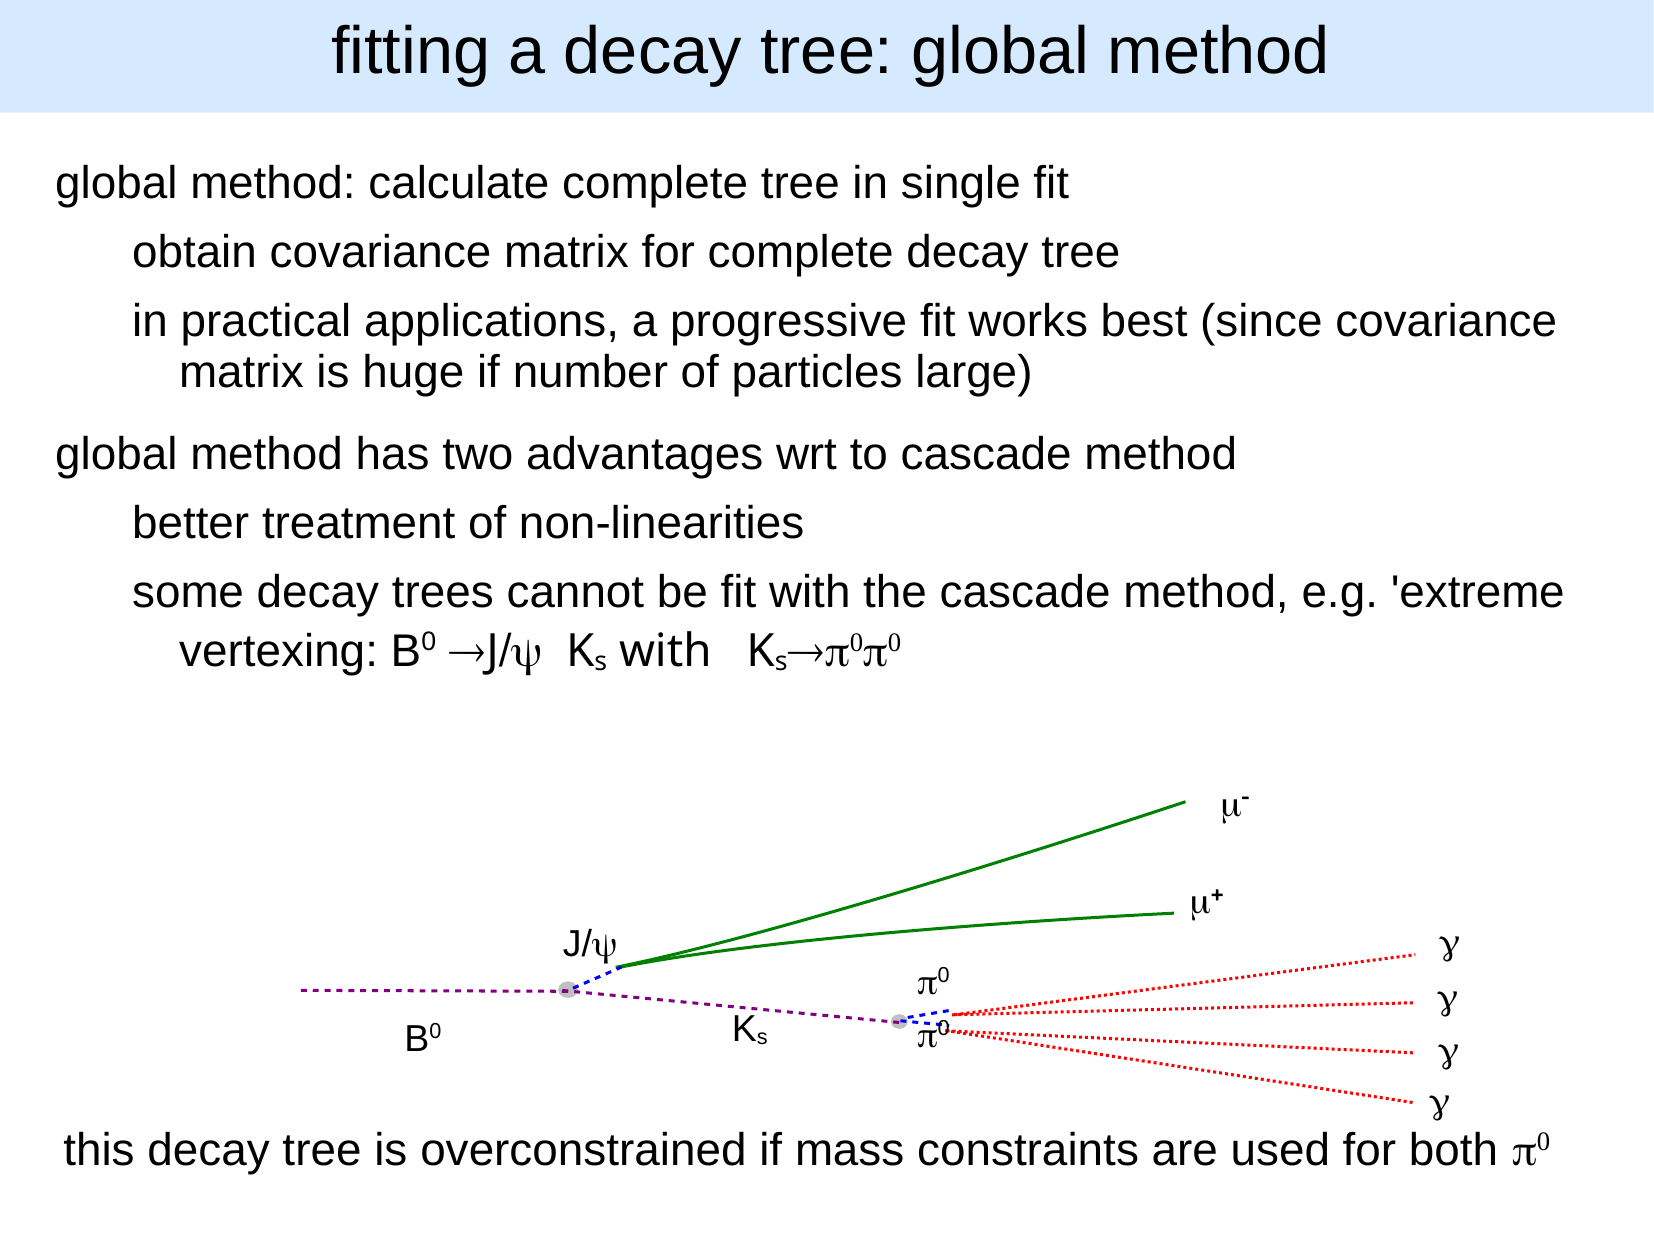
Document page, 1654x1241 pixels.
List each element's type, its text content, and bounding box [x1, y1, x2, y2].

text_box  [1422, 975, 1468, 1040]
list global method: calculate complete tree in single fit obtain covariance matrix for complete decay tree in practical applications, a progressive fit works best (since covariance matrix is huge if number of particles large) global method has two advantages wrt to cascade method better treatment of non-linearities some decay trees cannot be fit with the cascade method, e.g. 'extreme vertexing: B0 J/ Ks with Ksp0p0 [37, 156, 1613, 815]
text_box p0 [902, 953, 965, 1032]
text_box p0 [902, 1032, 965, 1086]
text_box [890, 1014, 902, 1029]
text_box  [1424, 920, 1470, 985]
title fitting a decay tree: global method [86, 0, 1576, 100]
list this decay tree is overconstrained if mass constraints are used for both p0 [45, 1123, 1621, 1229]
text_box m- [1205, 781, 1277, 846]
text_box B0 [389, 1010, 457, 1081]
text_box m+ [1174, 878, 1292, 943]
text_box  [1414, 1080, 1460, 1123]
text_box Ks [717, 1000, 783, 1082]
text_box  [1423, 1028, 1469, 1093]
text_box J/ [548, 915, 633, 987]
text_box [558, 987, 577, 999]
